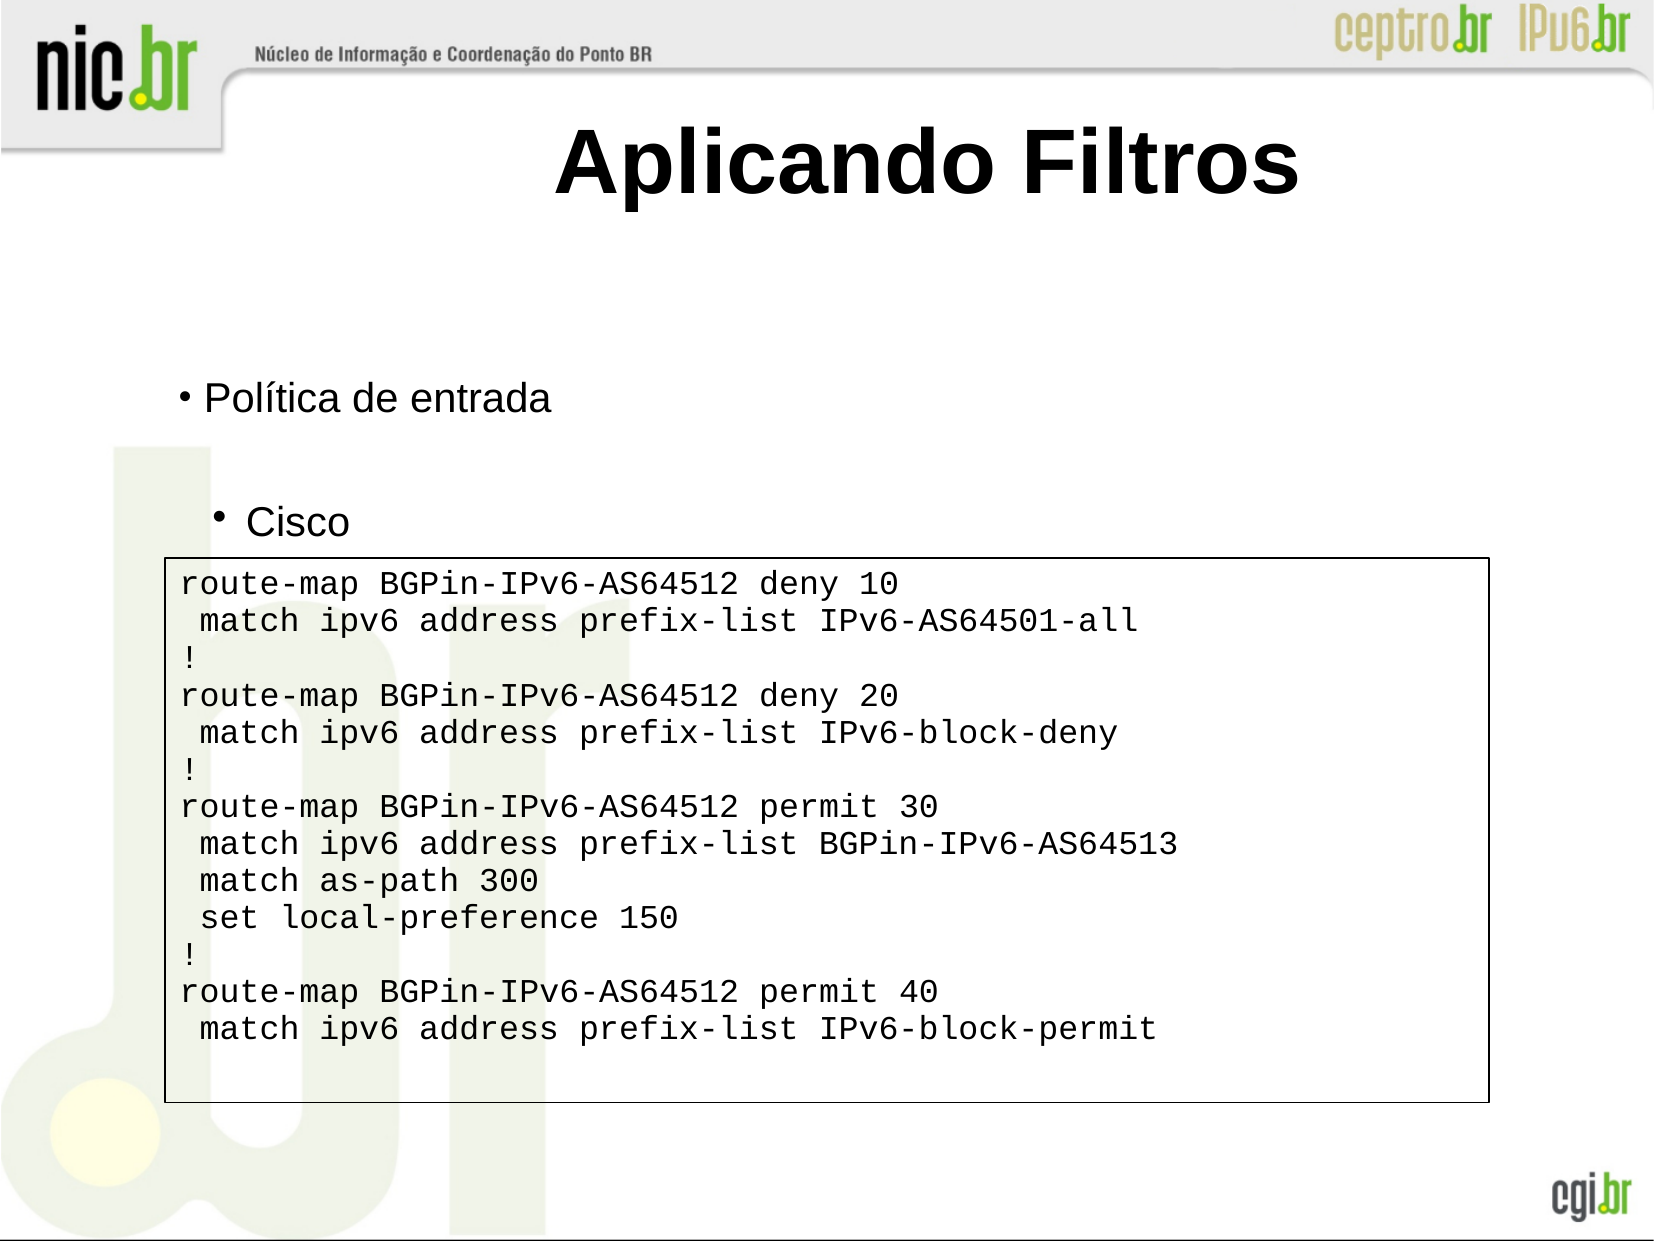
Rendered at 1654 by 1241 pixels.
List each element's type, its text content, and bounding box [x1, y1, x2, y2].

picture [0, 0, 1654, 1241]
text_box Política de entrada Cisco [163, 360, 1491, 502]
text_box route-map BGPin-IPv6-AS64512 deny 10 match ipv6 address prefix-list IPv6-AS64501-all ! route-map BGPin-IPv6-AS64512 deny 20 match ipv6 address prefix-list IPv6-block-deny ! route-map BGPin-IPv6-AS64512 permit 30 match ipv6 address prefix-list BGPin-IPv6-AS64513 match as-path 300 set local-preference 150 ! route-map BGPin-IPv6-AS64512 permit 40 match ipv6 address prefix-list IPv6-block-permit [164, 557, 1489, 1103]
text_box Aplicando Filtros [190, 97, 1654, 216]
